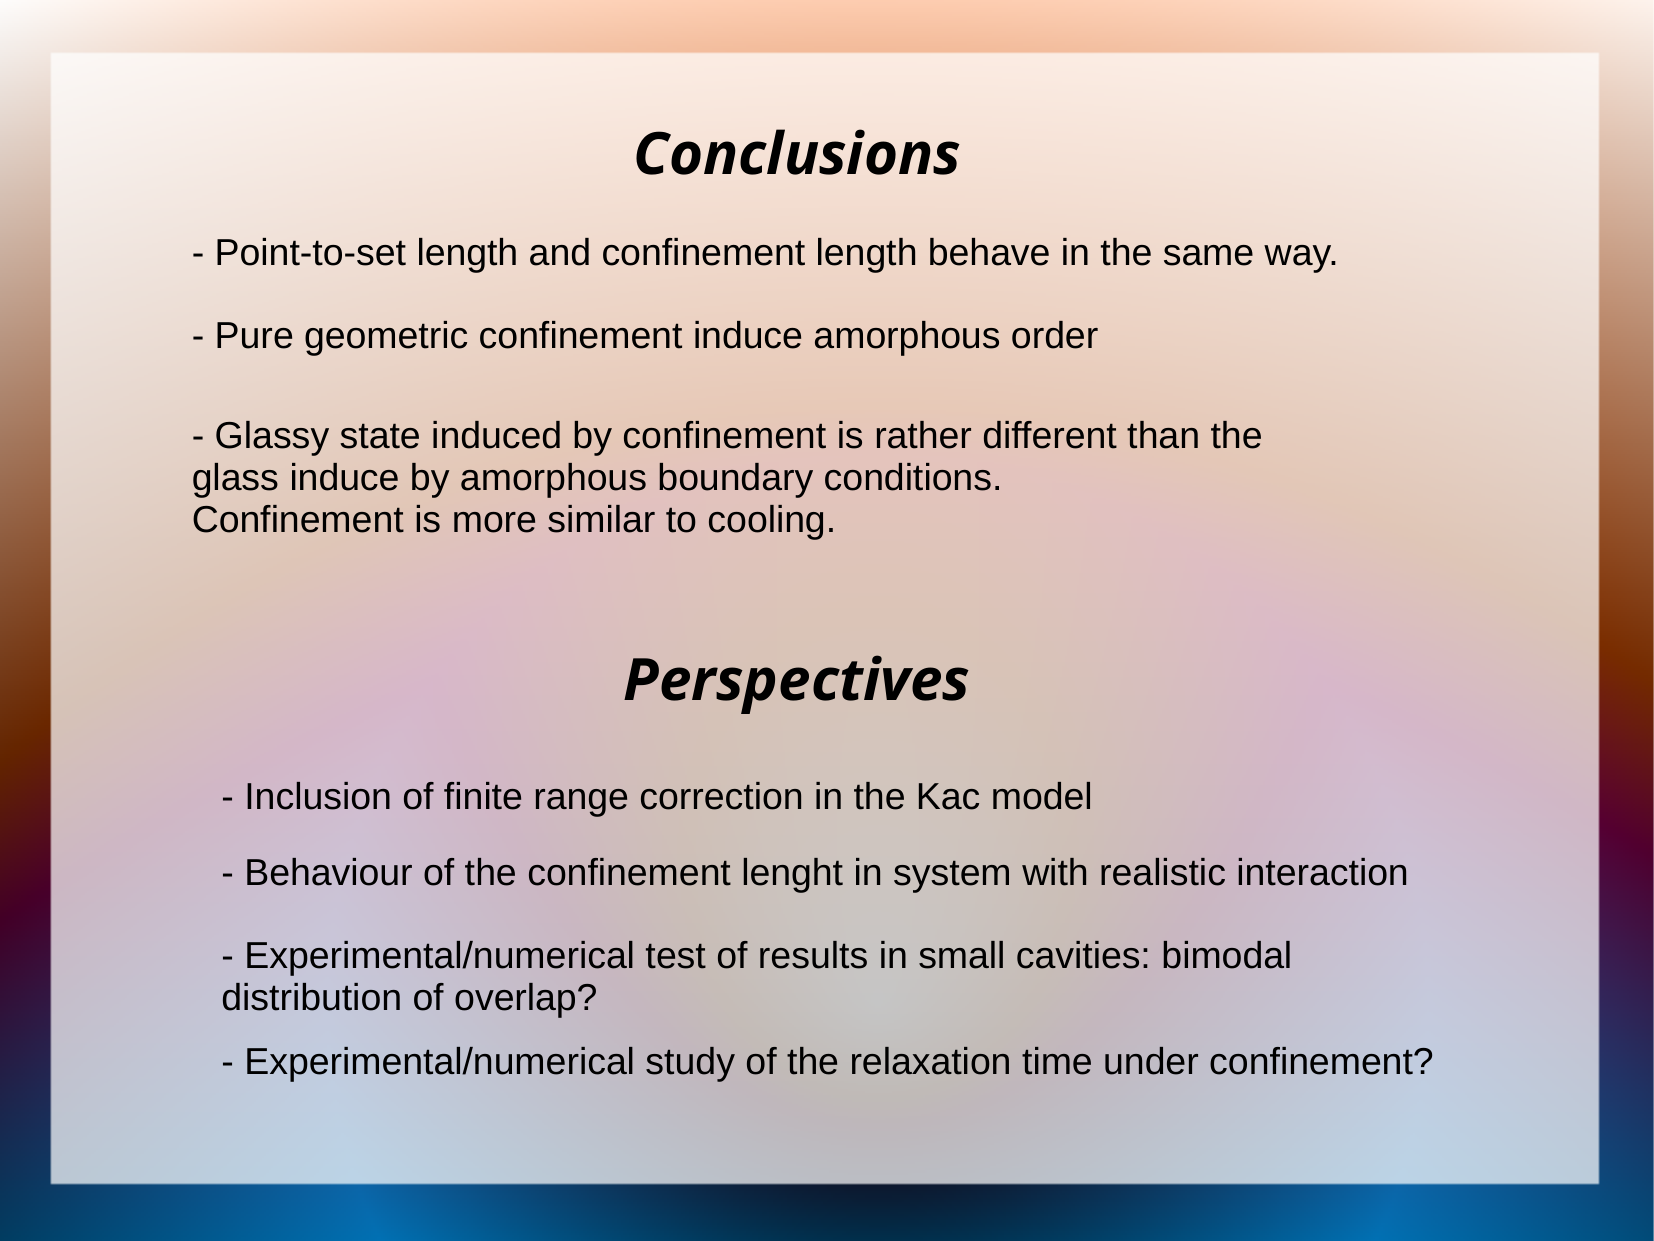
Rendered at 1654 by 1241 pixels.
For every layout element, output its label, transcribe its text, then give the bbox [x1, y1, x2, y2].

text_box - Glassy state induced by confinement is rather different than the glass induce by amorphous boundary conditions. Confinement is more similar to cooling. [177, 407, 1300, 549]
text_box Perspectives [212, 630, 1382, 726]
text_box Conclusions [212, 105, 1382, 200]
picture [0, 0, 1654, 1241]
text_box - Pure geometric confinement induce amorphous order [177, 307, 1300, 364]
text_box - Point-to-set length and confinement length behave in the same way. [177, 224, 1506, 282]
text_box - Experimental/numerical test of results in small cavities: bimodal distribution of overlap? [206, 927, 1477, 1026]
text_box - Experimental/numerical study of the relaxation time under confinement? [206, 1033, 1477, 1091]
text_box - Behaviour of the confinement lenght in system with realistic interaction [206, 844, 1477, 902]
text_box - Inclusion of finite range correction in the Kac model [206, 767, 1477, 825]
